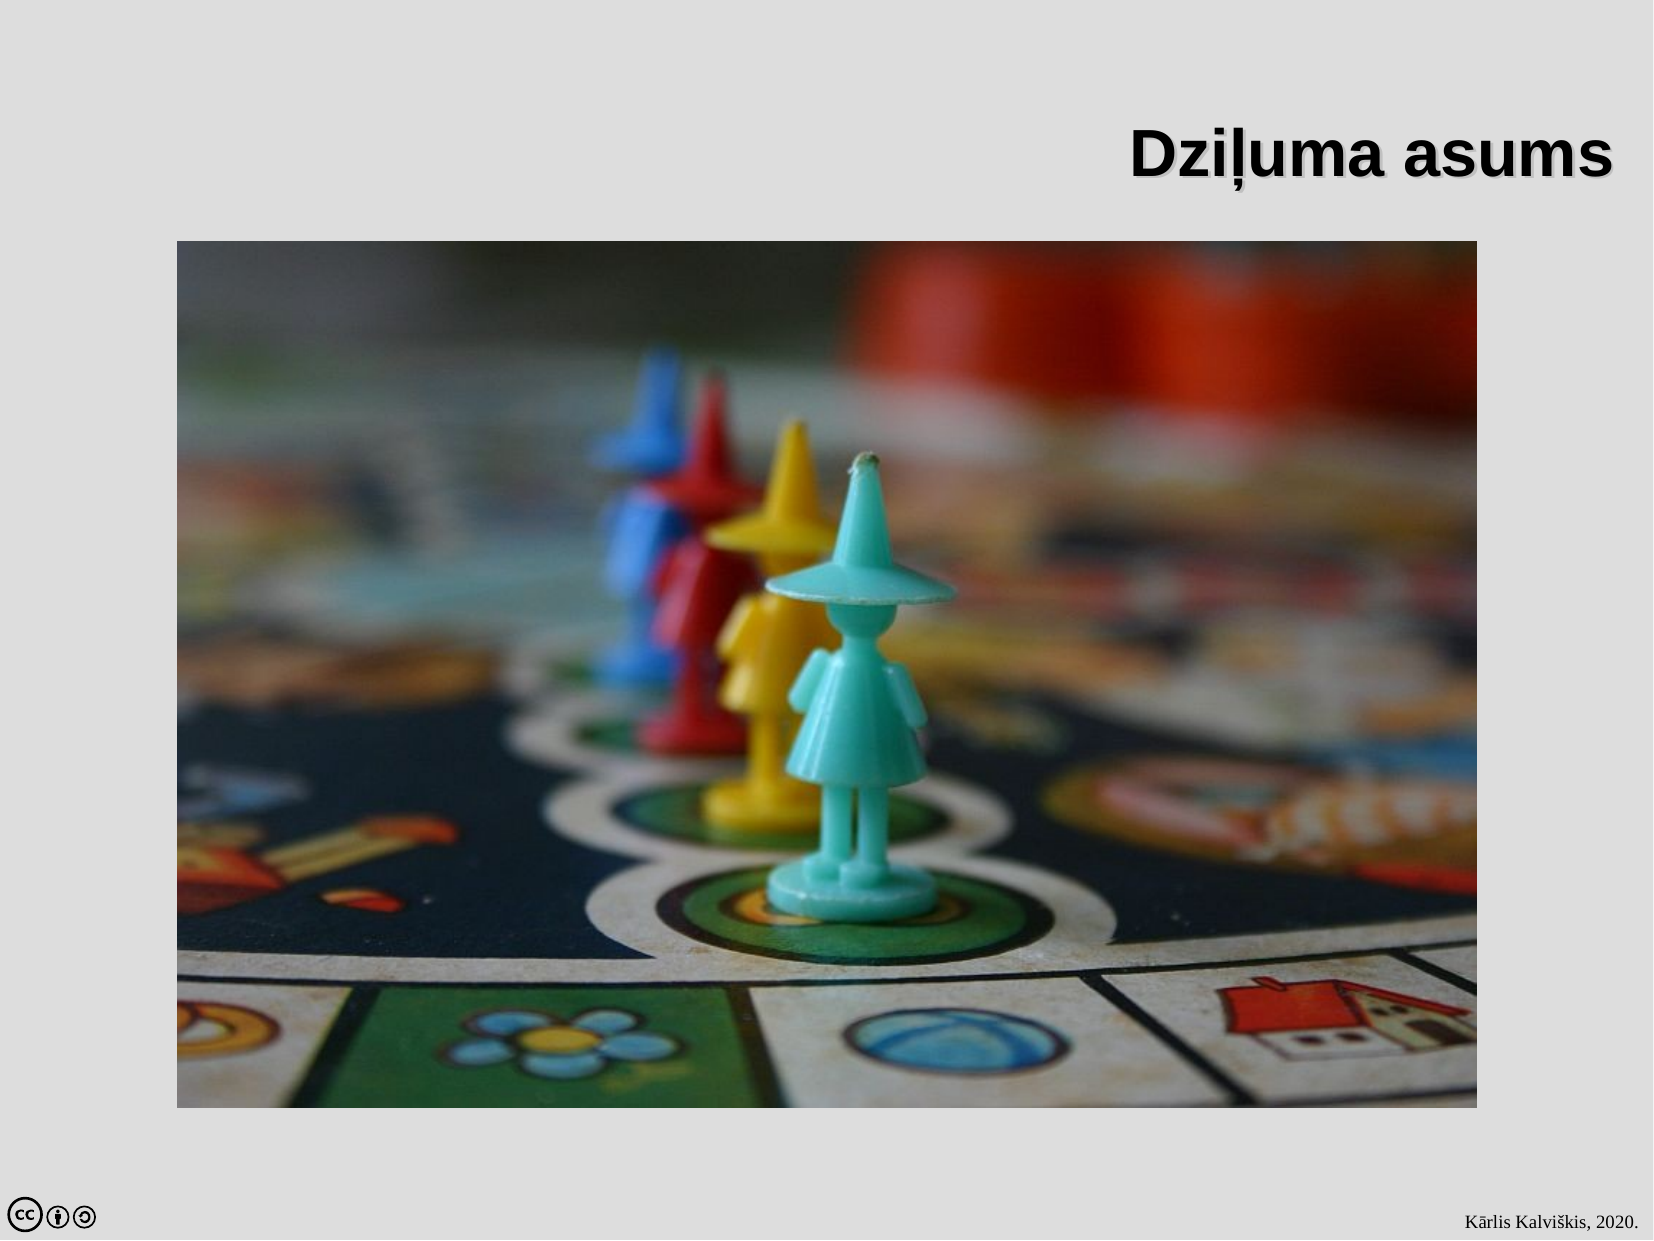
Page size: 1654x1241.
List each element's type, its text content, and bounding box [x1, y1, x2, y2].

title Dziļuma asums [42, 49, 1615, 257]
picture [177, 241, 1477, 1109]
